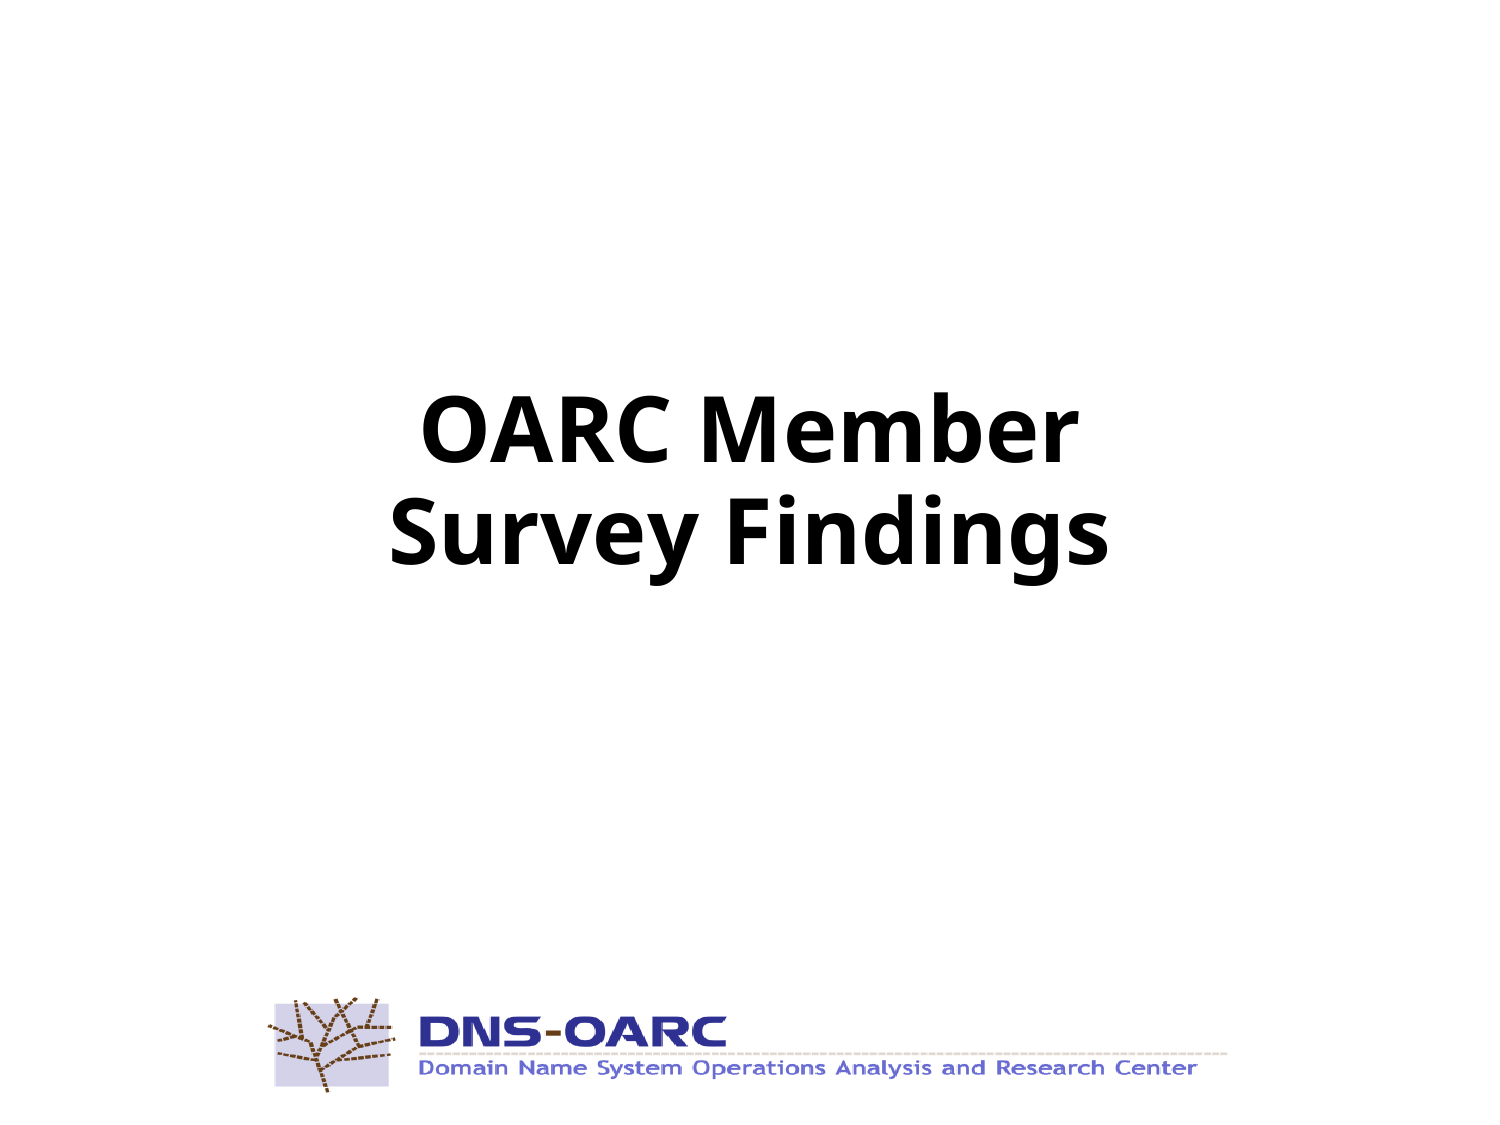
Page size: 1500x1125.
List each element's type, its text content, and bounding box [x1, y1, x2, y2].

text_box OARC Member Survey Findings [75, 44, 1426, 916]
picture [214, 991, 1259, 1099]
